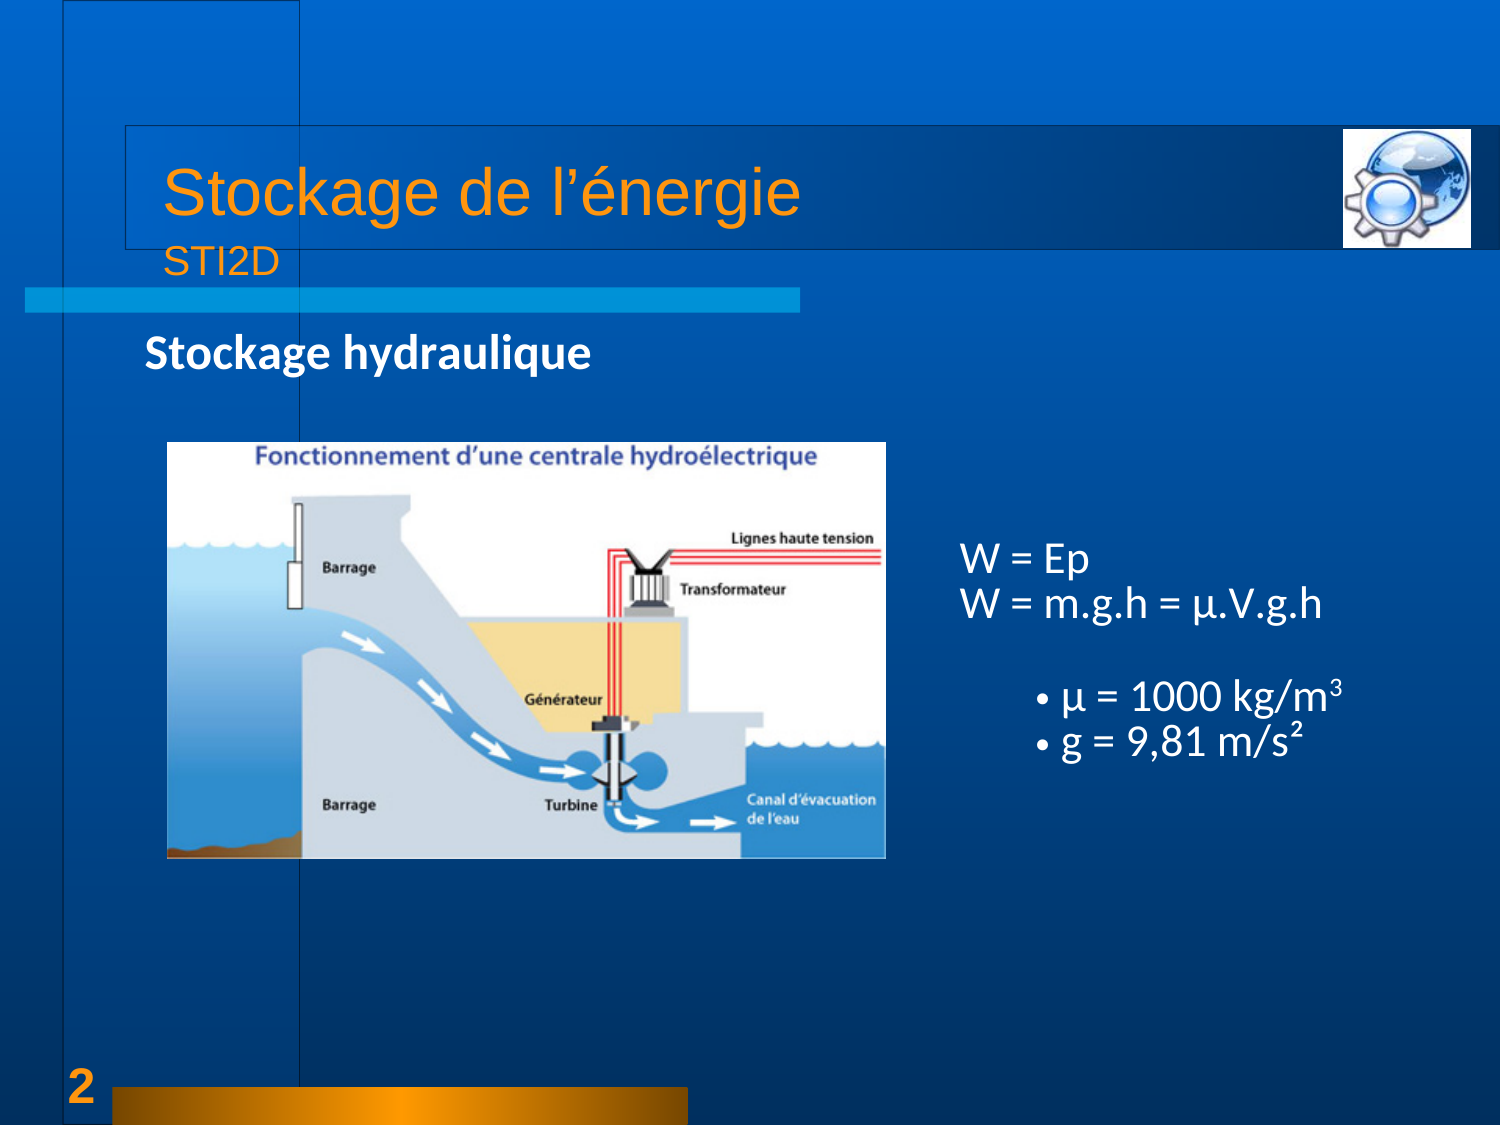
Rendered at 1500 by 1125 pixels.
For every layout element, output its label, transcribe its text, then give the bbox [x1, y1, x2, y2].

text_box W = Ep W = m.g.h = μ.V.g.h μ = 1000 kg/m3 g = 9,81 m/s² [944, 531, 1418, 882]
text_box Stockage hydraulique [129, 324, 780, 414]
picture [167, 442, 886, 859]
picture [1343, 129, 1471, 248]
